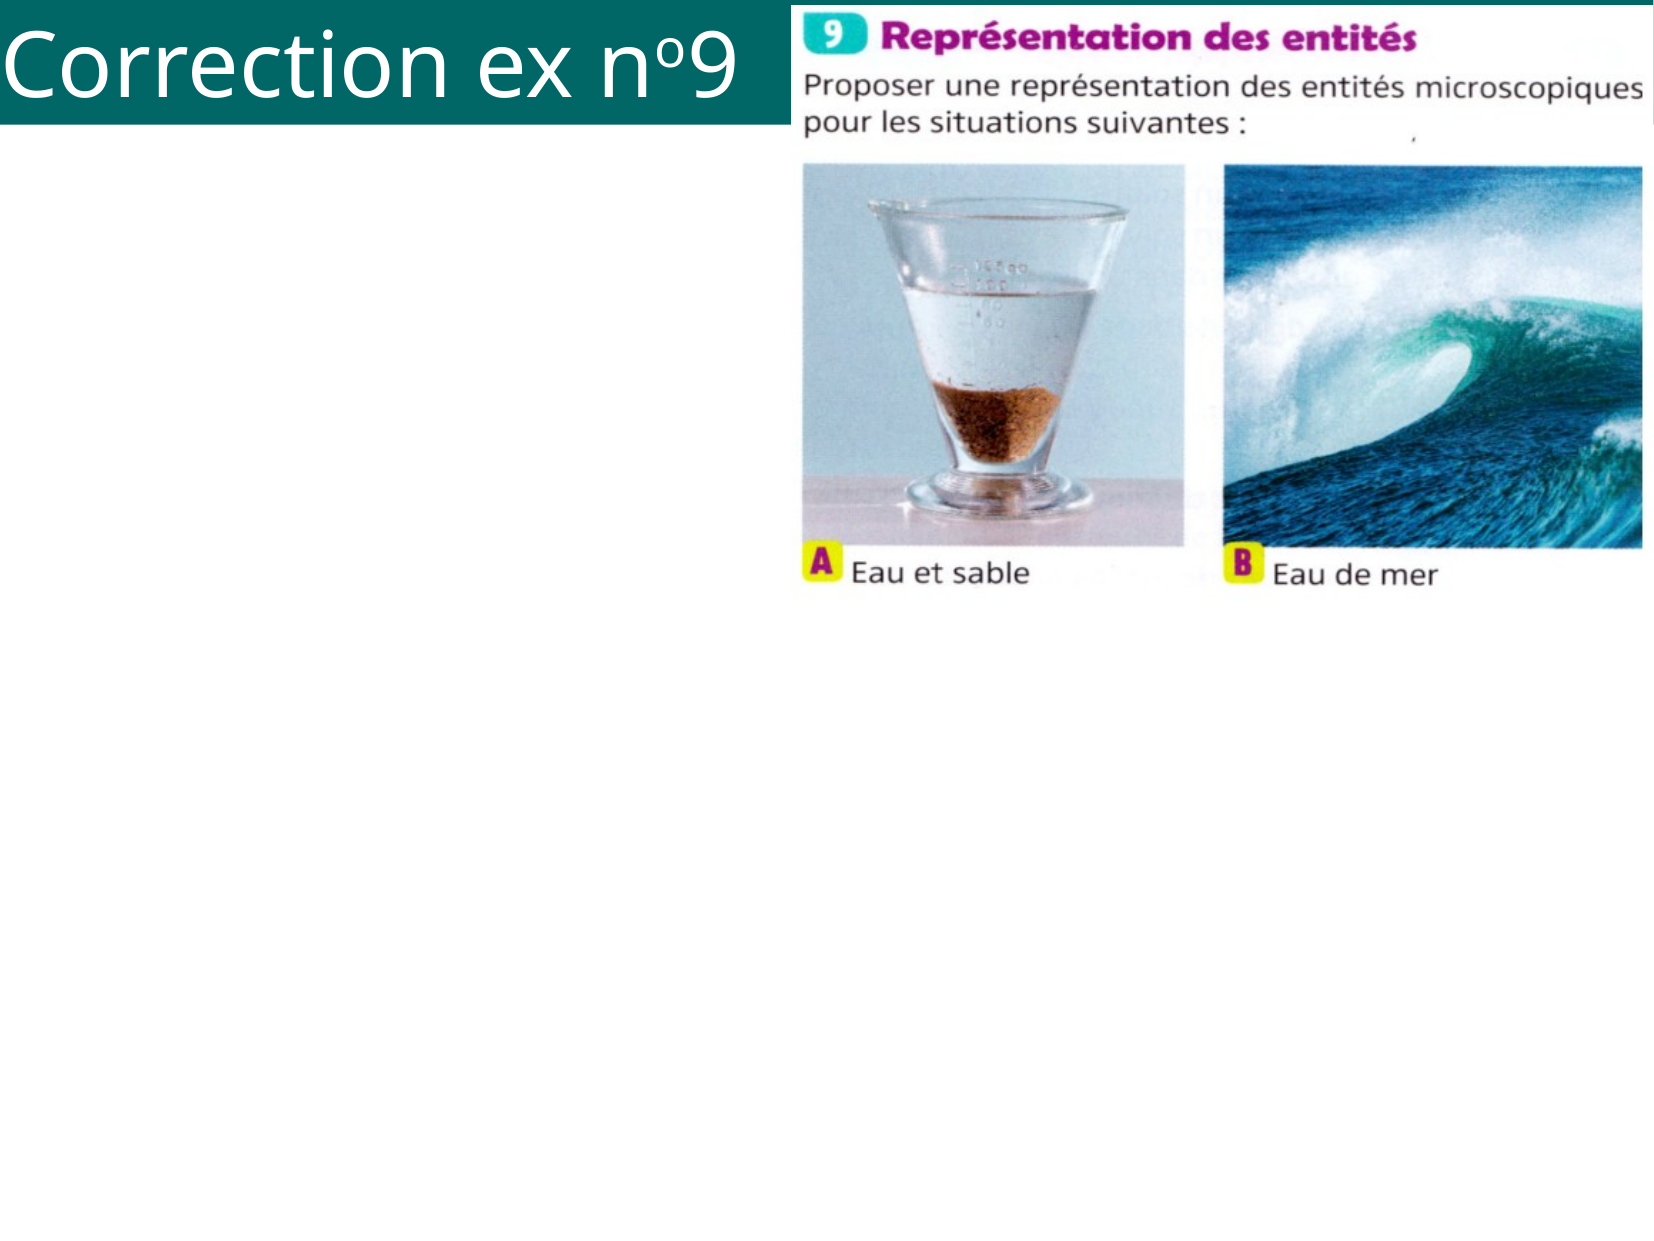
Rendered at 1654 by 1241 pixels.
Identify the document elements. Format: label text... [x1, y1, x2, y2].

title Correction ex no9 [0, 8, 791, 116]
picture [791, 5, 1654, 603]
